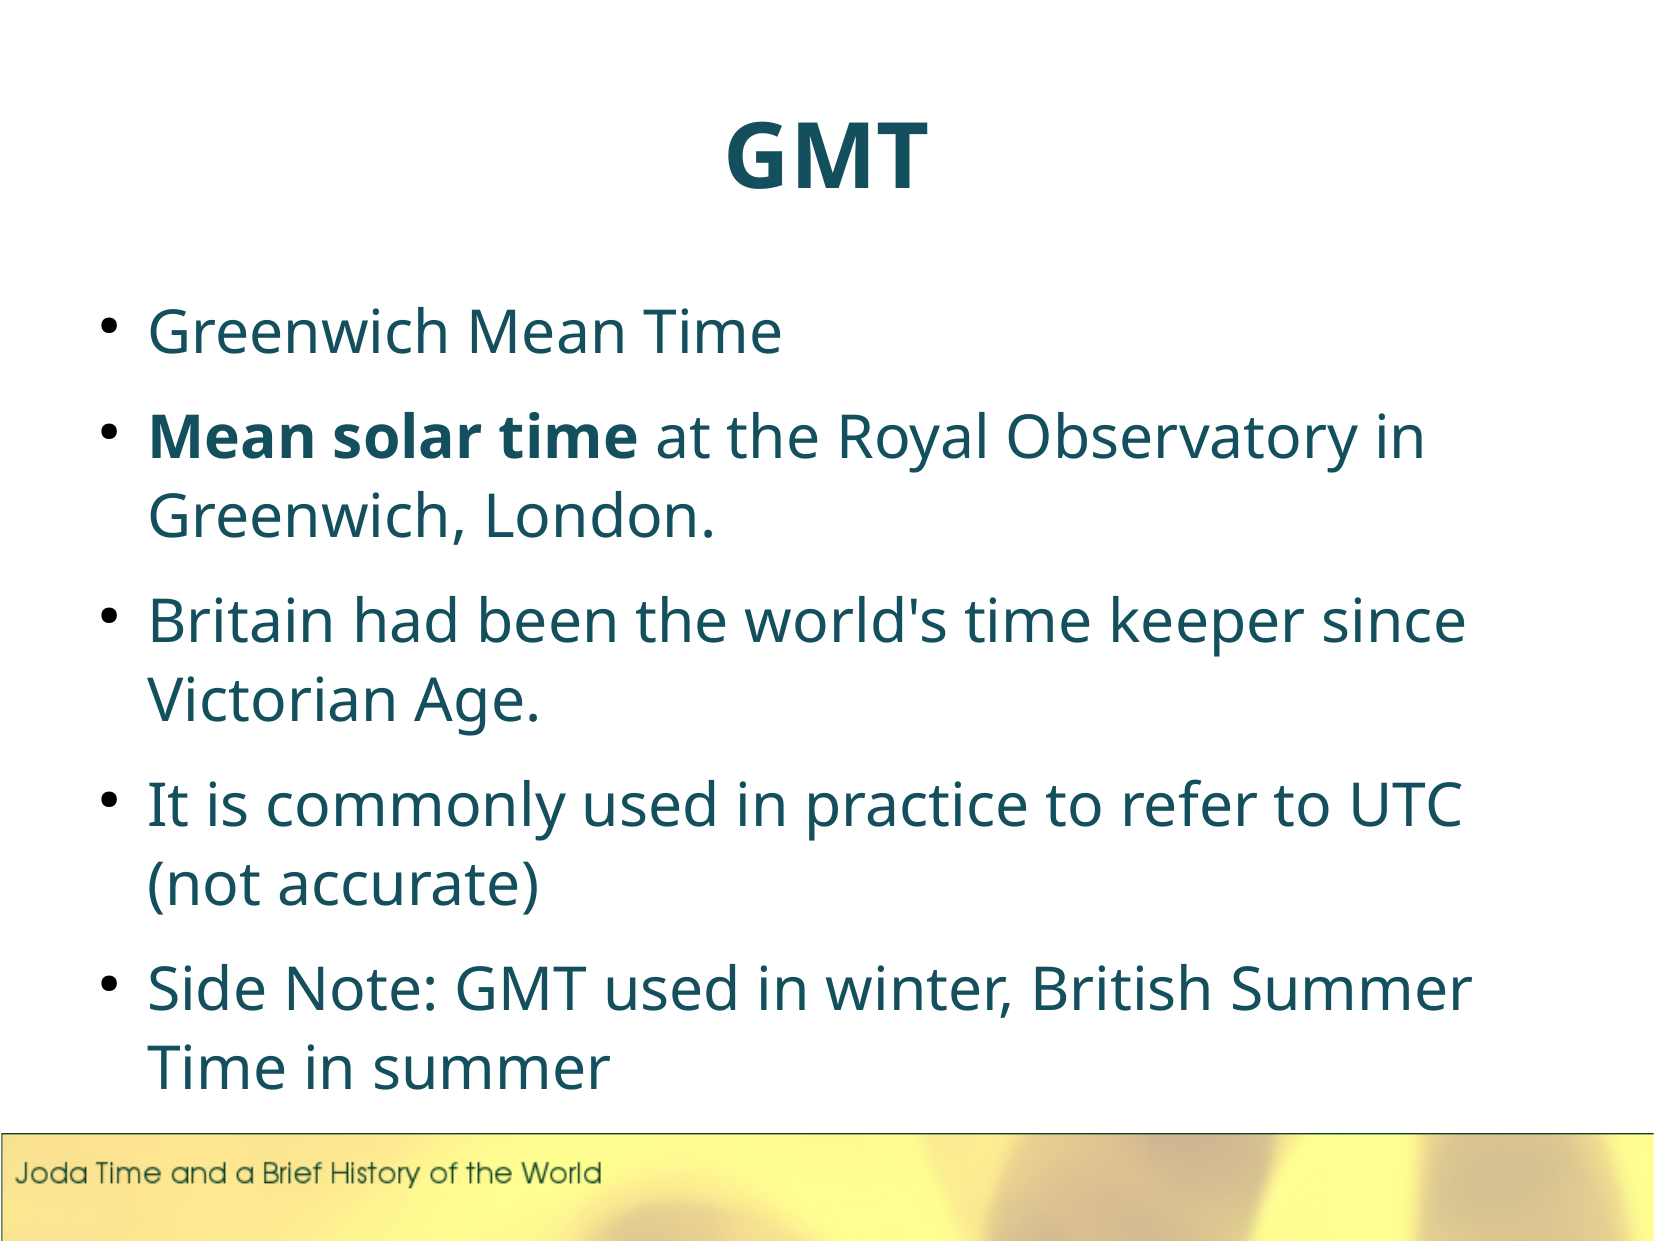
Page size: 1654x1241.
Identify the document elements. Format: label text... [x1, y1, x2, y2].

picture [1, 1133, 1654, 1241]
list Greenwich Mean Time Mean solar time at the Royal Observatory in Greenwich, London. Britain had been the world's time keeper since Victorian Age. It is commonly used in practice to refer to UTC (not accurate) Side Note: GMT used in winter, British Summer Time in summer [82, 290, 1571, 1109]
title GMT [82, 49, 1571, 257]
